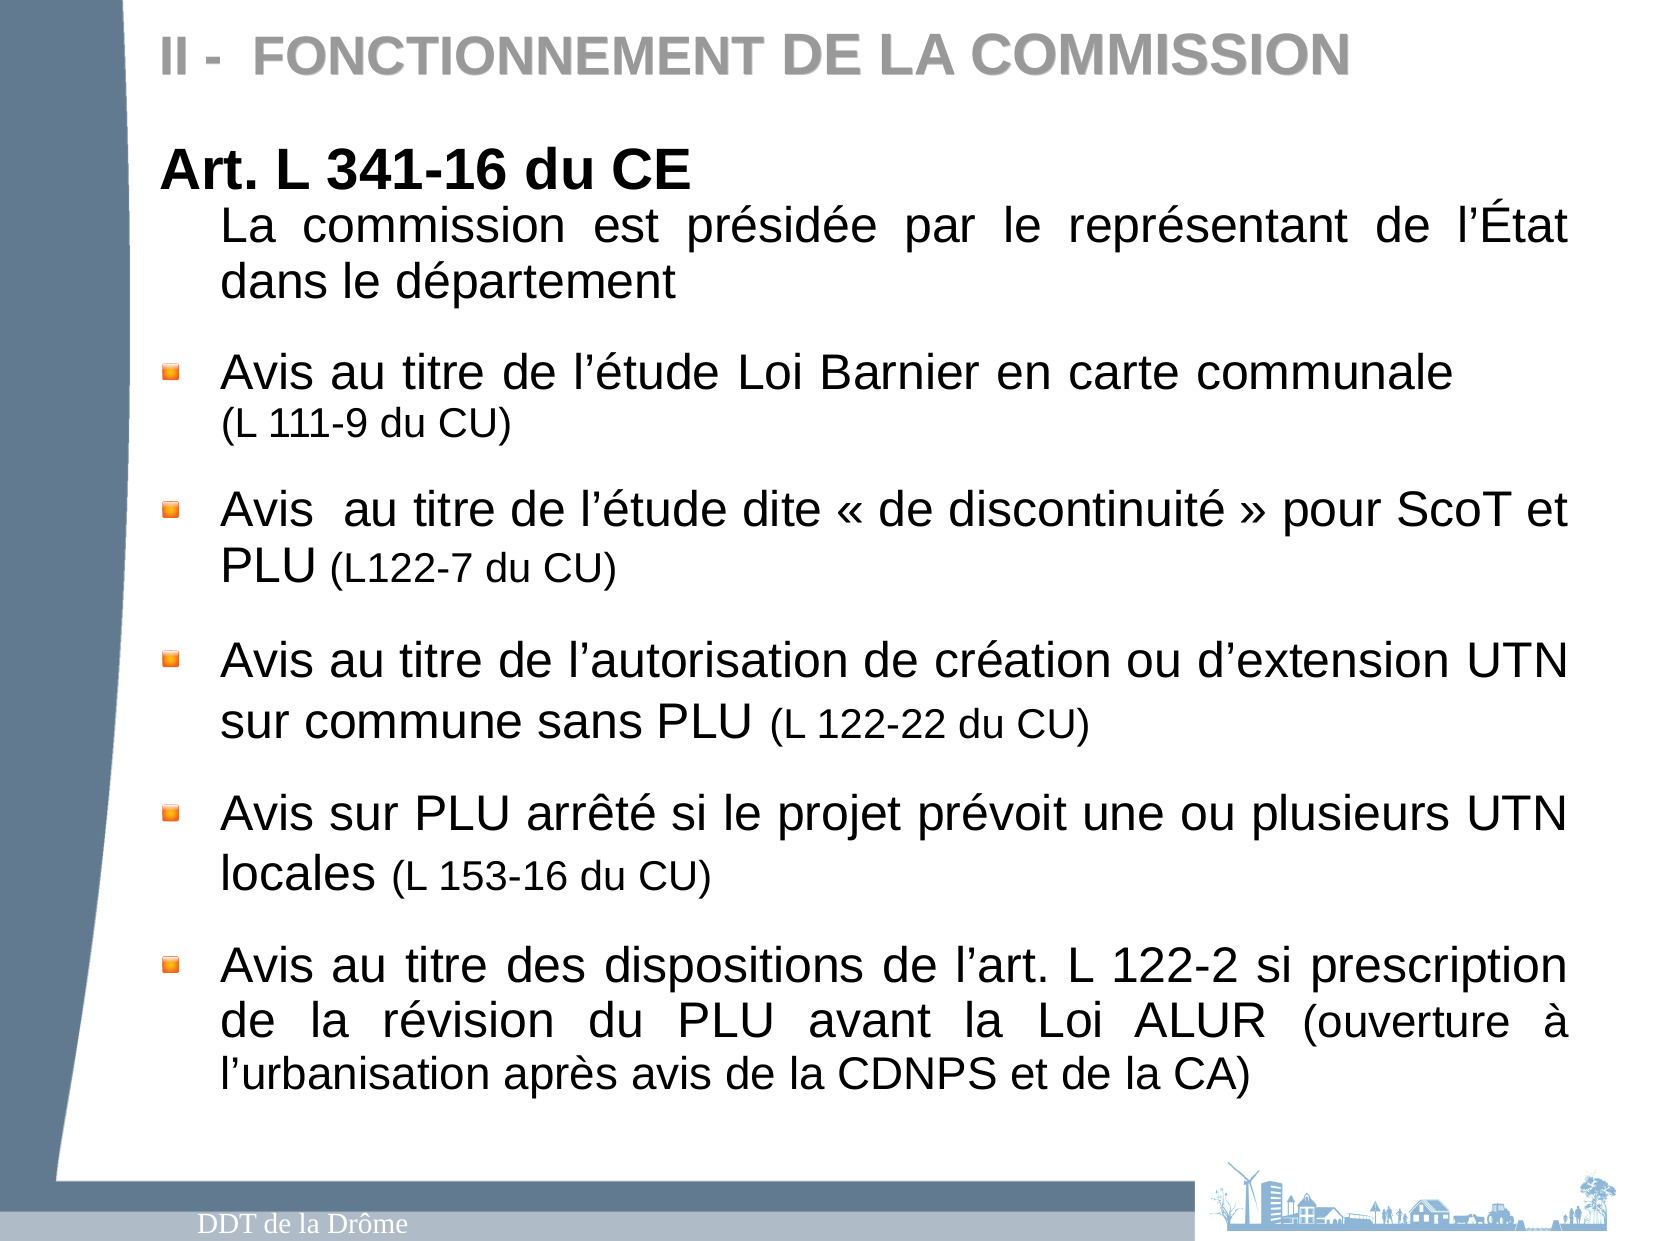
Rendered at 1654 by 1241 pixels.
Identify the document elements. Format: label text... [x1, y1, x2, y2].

text_box Art. L 341-16 du CE [159, 220, 811, 237]
title II - FONCTIONNEMENT DE LA COMMISSION [159, 19, 1597, 220]
text_box La commission est présidée par le représentant de l’État dans le département Avis au titre de l’étude Loi Barnier en carte communale (L 111-9 du CU) Avis au titre de l’étude dite « de discontinuité » pour ScoT et PLU (L122-7 du CU) Avis au titre de l’autorisation de création ou d’extension UTN sur commune sans PLU (L 122-22 du CU) Avis sur PLU arrêté si le projet prévoit une ou plusieurs UTN locales (L 153-16 du CU) Avis au titre des dispositions de l’art. L 122-2 si prescription de la révision du PLU avant la Loi ALUR (ouverture à l’urbanisation après avis de la CDNPS et de la CA) [146, 318, 1585, 1070]
